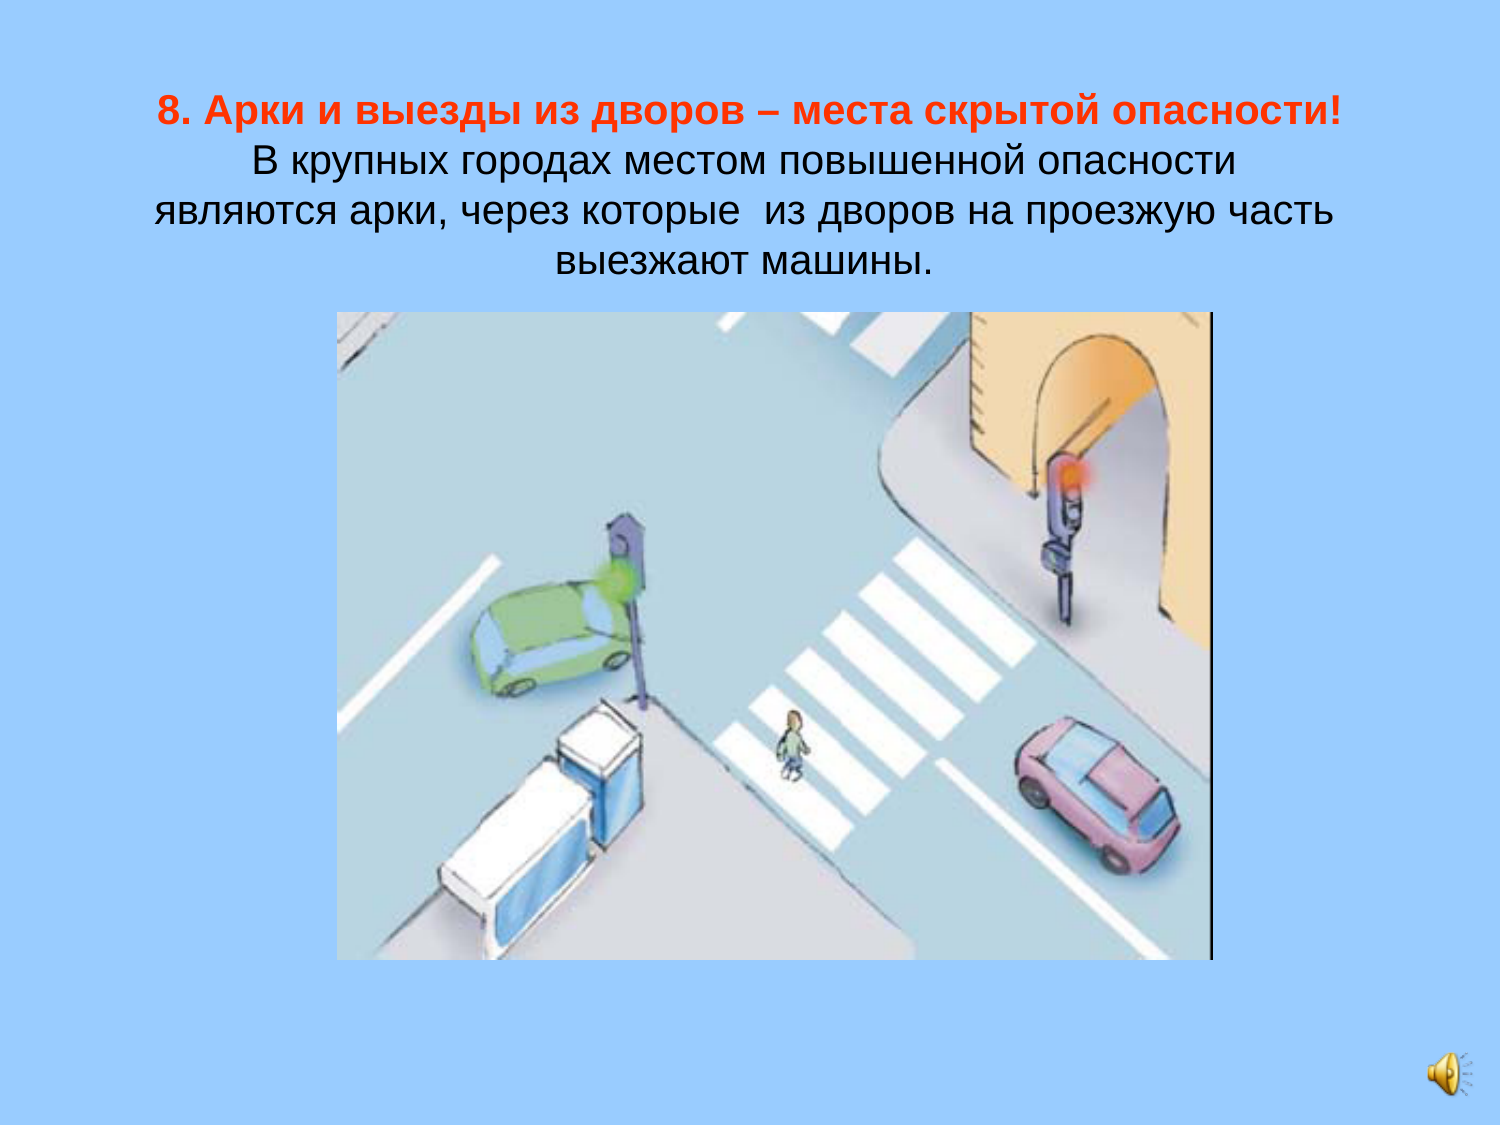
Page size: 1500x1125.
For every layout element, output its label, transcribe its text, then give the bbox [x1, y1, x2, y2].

picture [337, 312, 1213, 960]
text_box 8. Арки и выезды из дворов – места скрытой опасности! В крупных городах местом повышенной опасности являются арки, через которые из дворов на проезжую часть выезжают машины. [62, 75, 1438, 290]
picture [1426, 1051, 1477, 1102]
